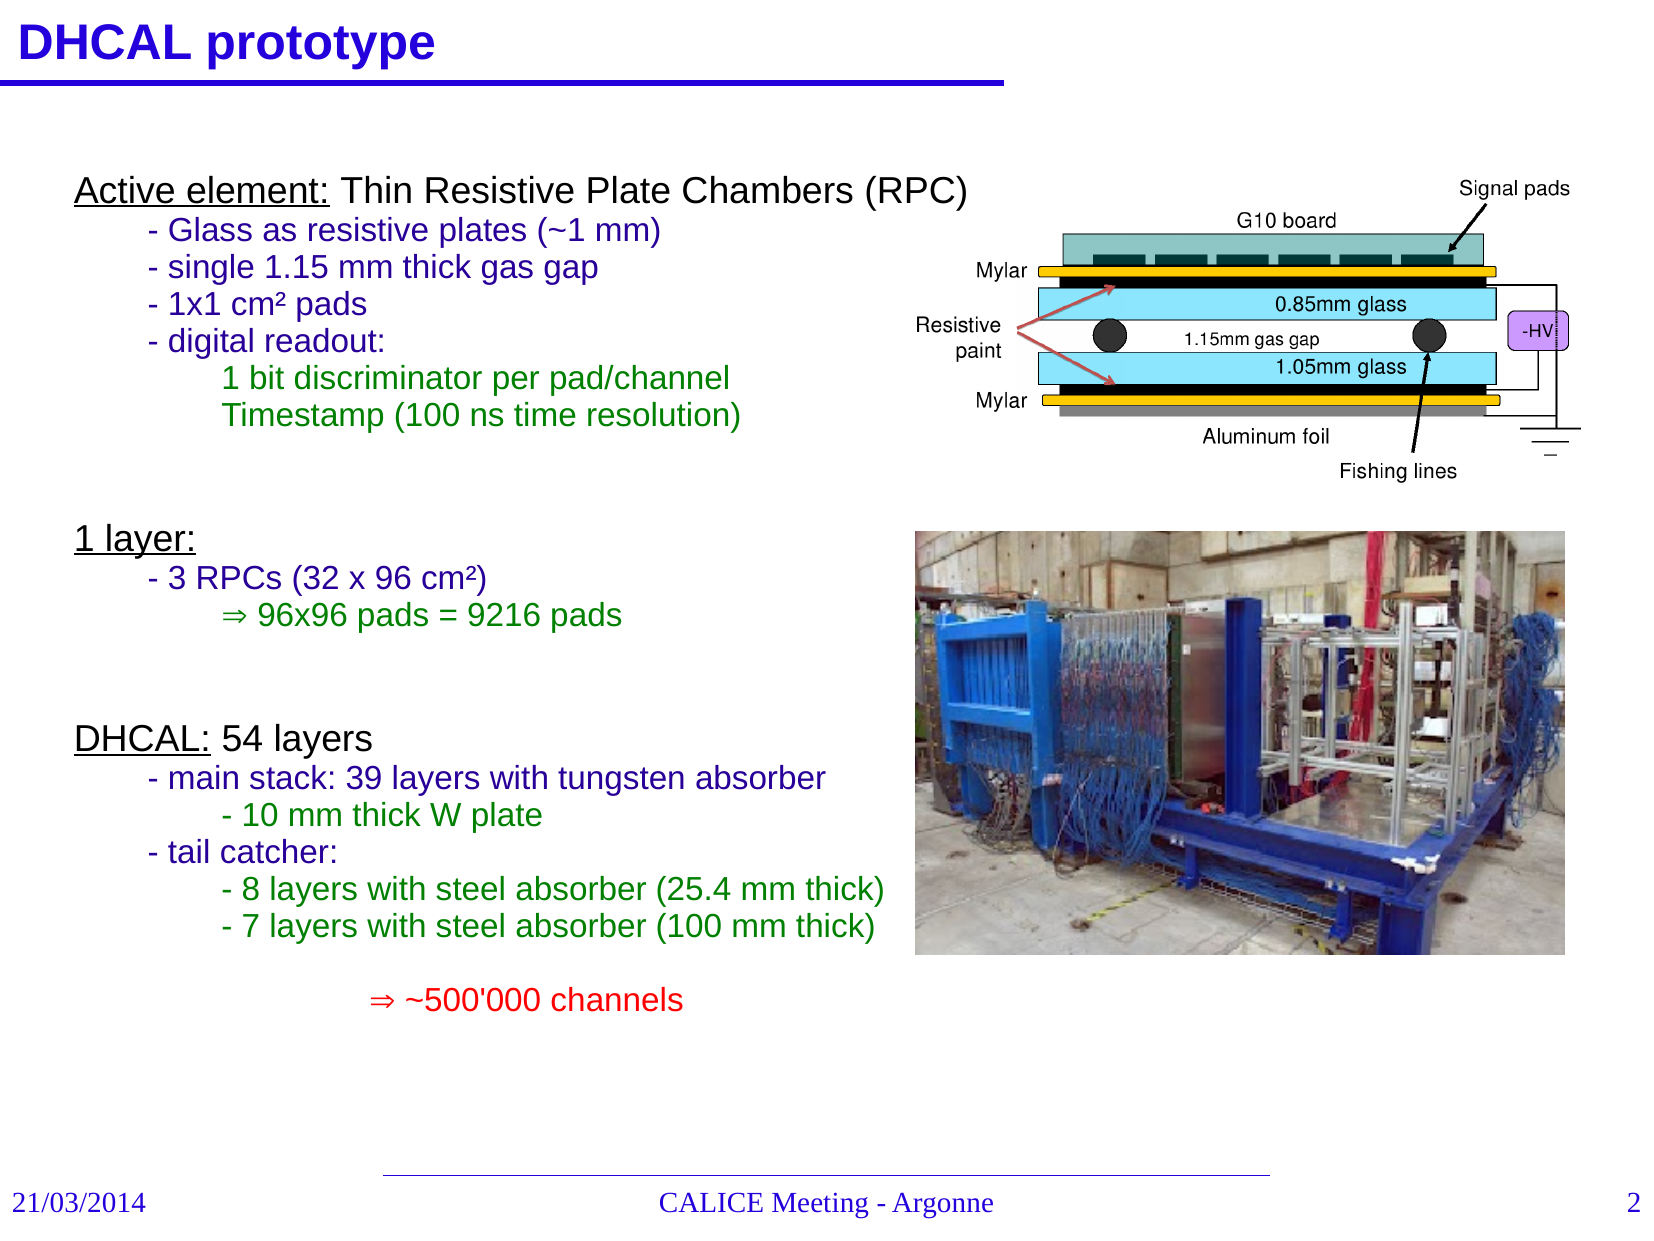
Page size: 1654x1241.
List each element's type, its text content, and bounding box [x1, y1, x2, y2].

picture [912, 147, 1607, 502]
text_box Active element: Thin Resistive Plate Chambers (RPC) - Glass as resistive plates (~1 mm) - single 1.15 mm thick gas gap - 1x1 cm² pads - digital readout: 1 bit discriminator per pad/channel Timestamp (100 ns time resolution) 1 layer: - 3 RPCs (32 x 96 cm²) ⇒ 96x96 pads = 9216 pads DHCAL: 54 layers - main stack: 39 layers with tungsten absorber - 10 mm thick W plate - tail catcher: - 8 layers with steel absorber (25.4 mm thick) - 7 layers with steel absorber (100 mm thick) ⇒ ~500'000 channels [59, 161, 985, 1079]
picture [915, 531, 1565, 955]
title DHCAL prototype [17, 8, 1625, 77]
